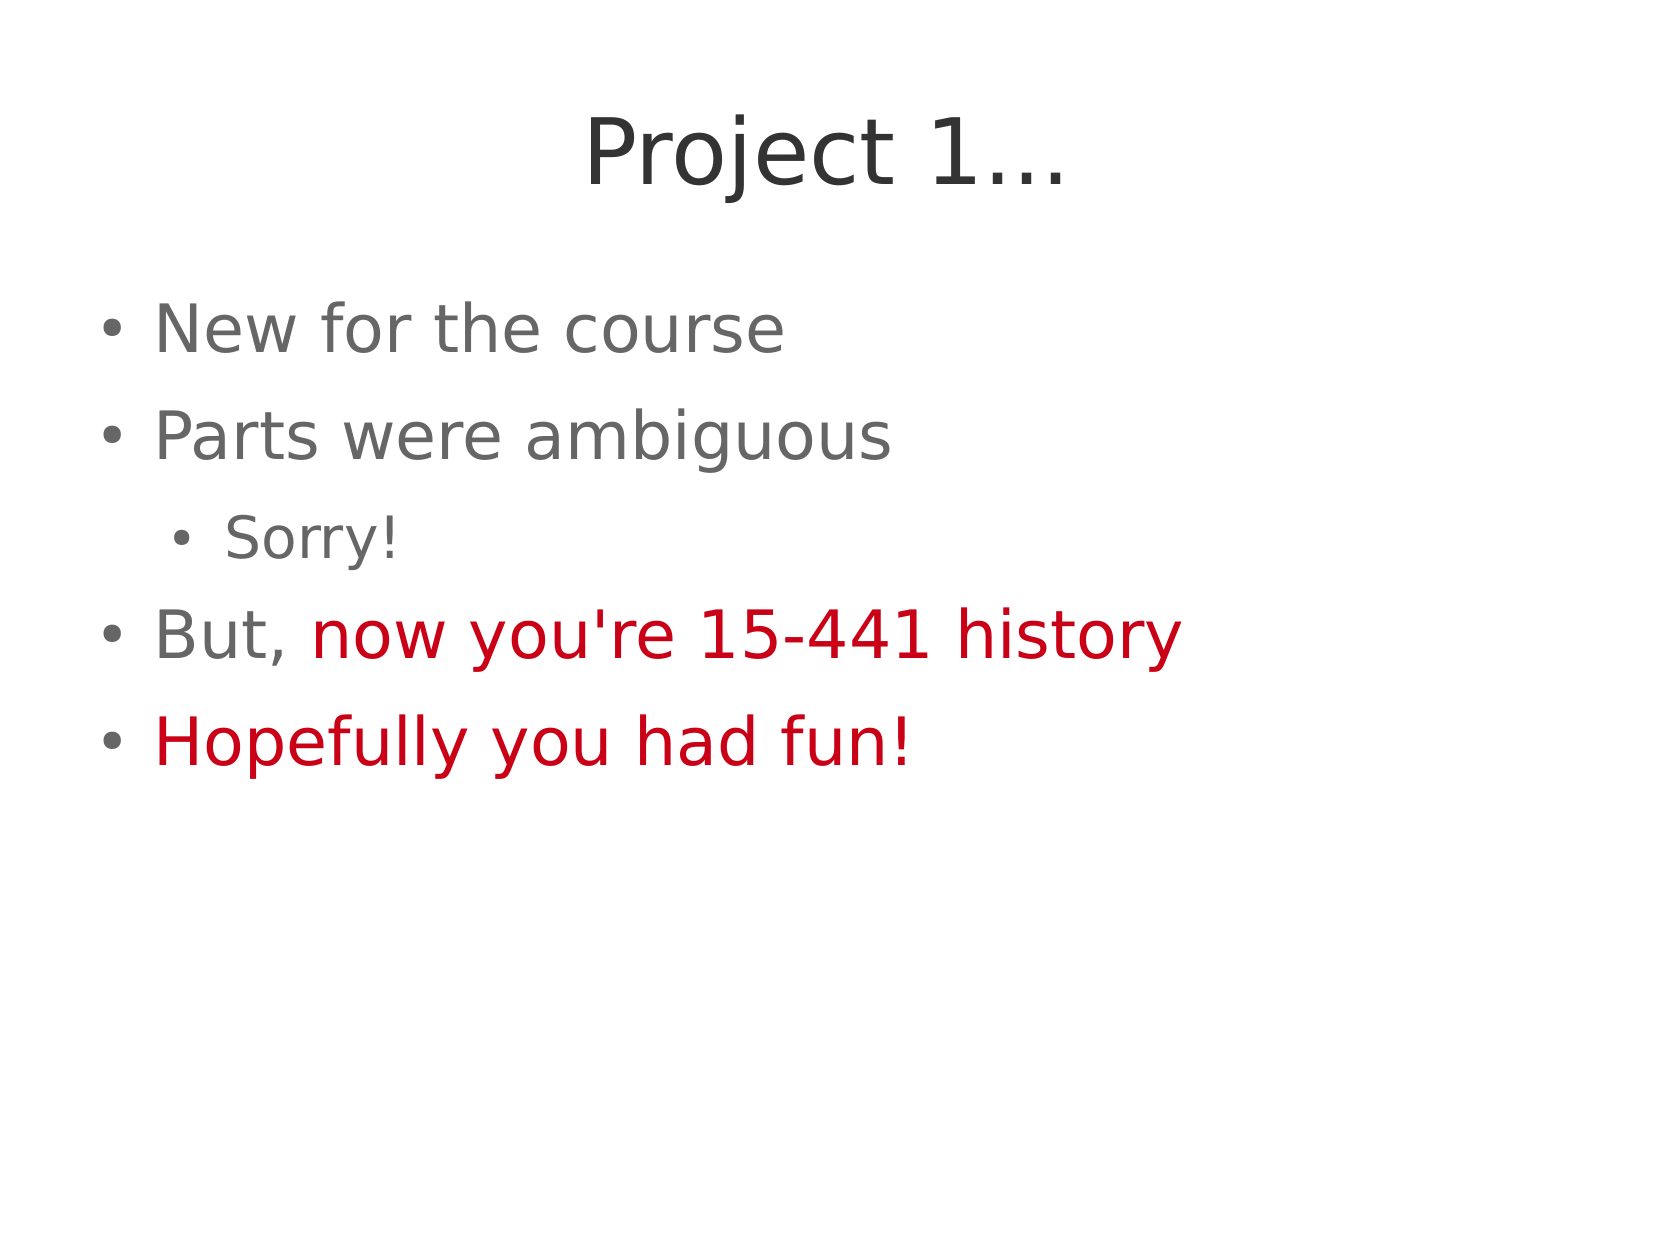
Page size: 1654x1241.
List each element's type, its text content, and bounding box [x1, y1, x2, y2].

list New for the course Parts were ambiguous Sorry! But, now you're 15-441 history Hopefully you had fun! [82, 290, 1571, 1109]
title Project 1... [82, 49, 1571, 257]
